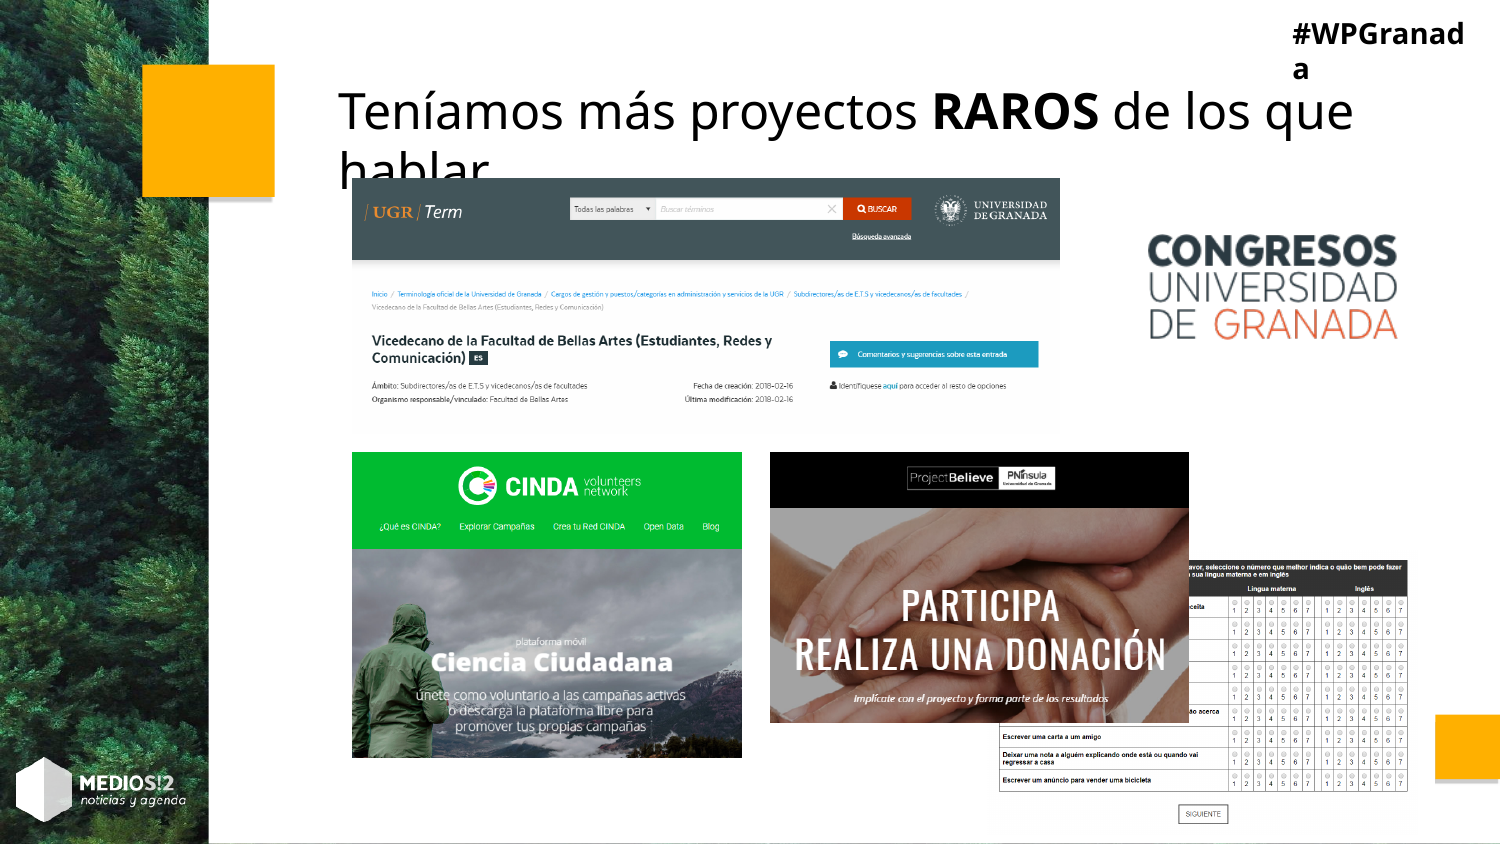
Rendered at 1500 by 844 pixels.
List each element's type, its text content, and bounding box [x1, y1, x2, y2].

picture [0, 0, 208, 844]
picture [352, 178, 1060, 434]
text_box Teníamos más proyectos RAROS de los que hablar [323, 64, 1492, 189]
picture [770, 452, 1418, 835]
text_box #WPGranada [1277, 0, 1481, 54]
picture [352, 452, 742, 758]
picture [1147, 234, 1398, 340]
